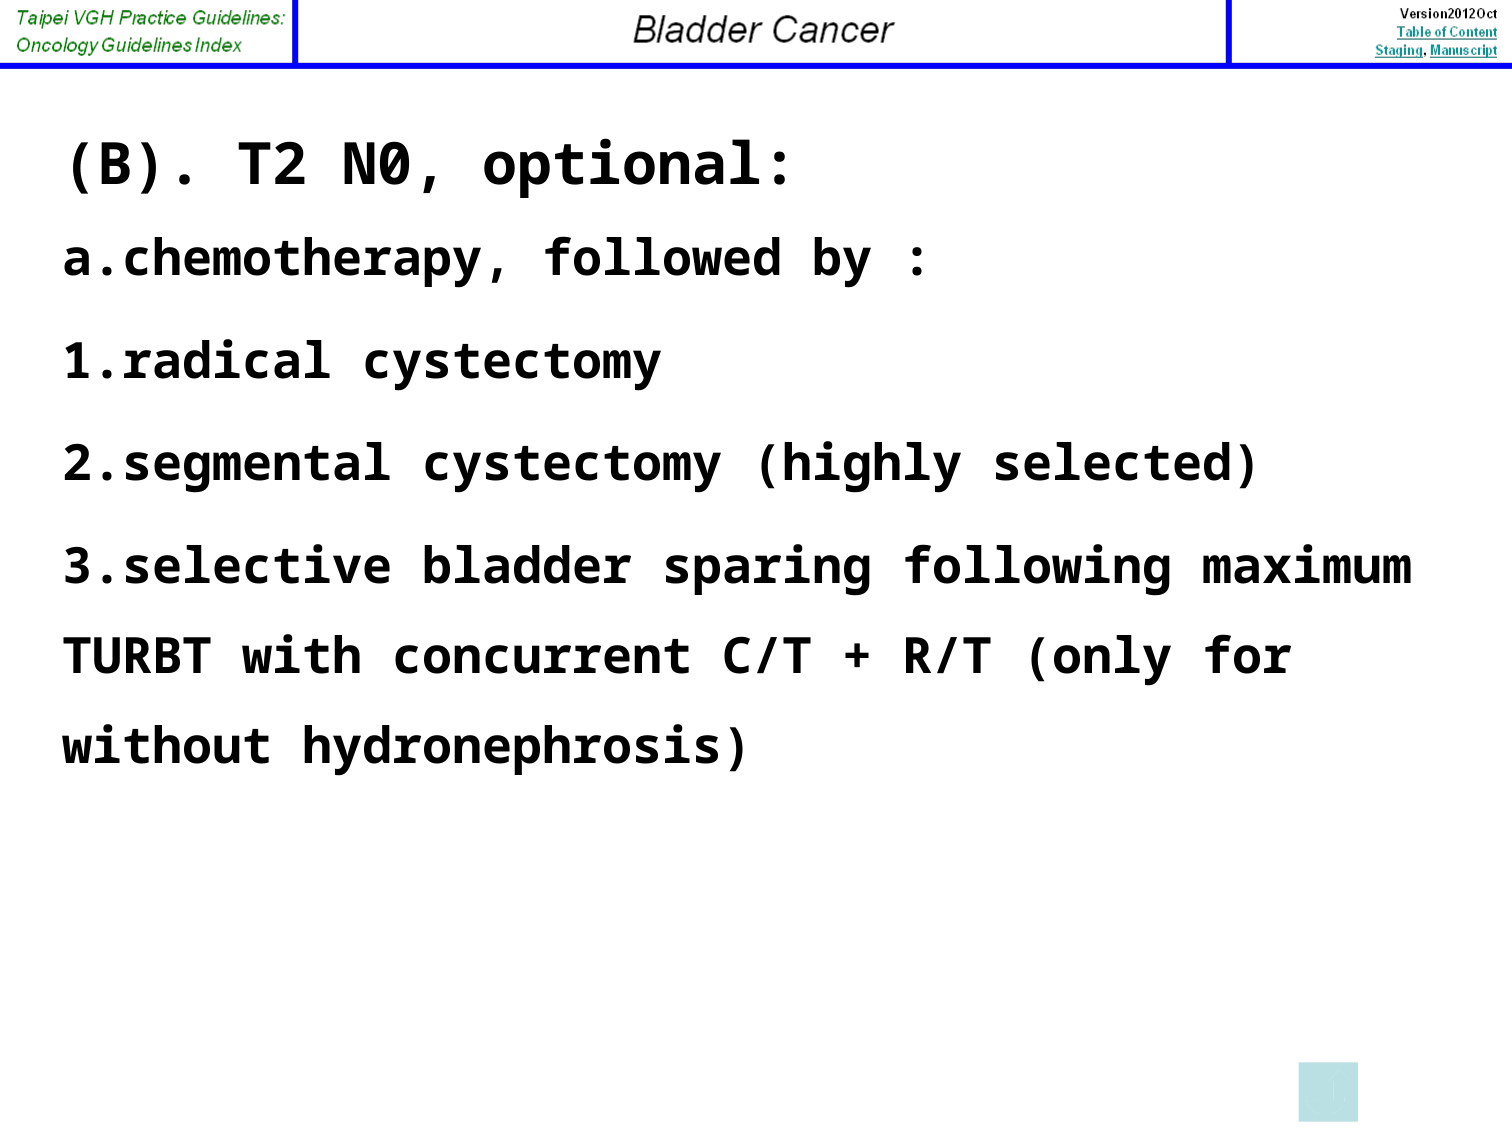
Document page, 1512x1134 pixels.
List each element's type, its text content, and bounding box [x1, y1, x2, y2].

subtitle (B). T2 N0, optional: a.chemotherapy, followed by : 1.radical cystectomy 2.segmental cystectomy (highly selected) 3.selective bladder sparing following maximum TURBT with concurrent C/T + R/T (only for without hydronephrosis) [47, 83, 1477, 827]
